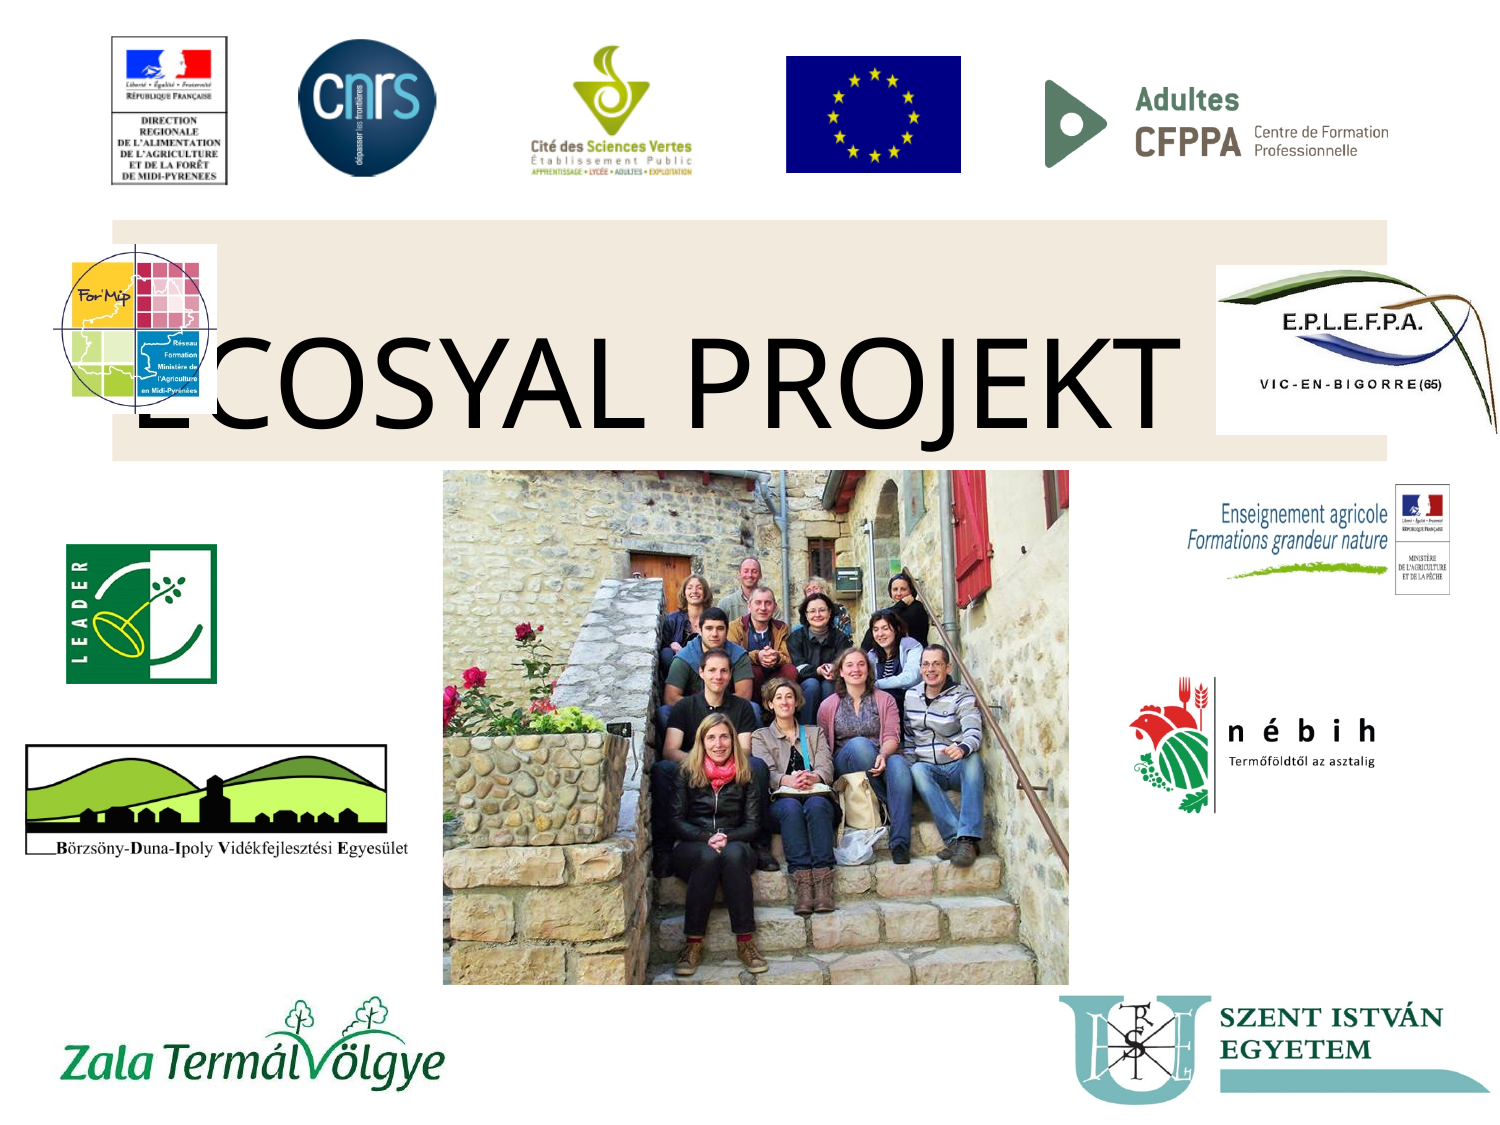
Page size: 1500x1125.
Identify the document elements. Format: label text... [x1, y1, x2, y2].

picture [1216, 265, 1500, 436]
picture [1115, 663, 1388, 827]
picture [282, 36, 460, 180]
picture [66, 544, 217, 684]
picture [1187, 484, 1450, 595]
picture [1045, 78, 1388, 169]
picture [53, 994, 449, 1096]
picture [25, 744, 408, 858]
picture [442, 470, 1500, 1120]
title ECOSYAL PROJEKT [112, 220, 1388, 462]
picture [53, 244, 217, 414]
picture [100, 30, 243, 194]
picture [785, 56, 961, 173]
picture [519, 36, 703, 185]
